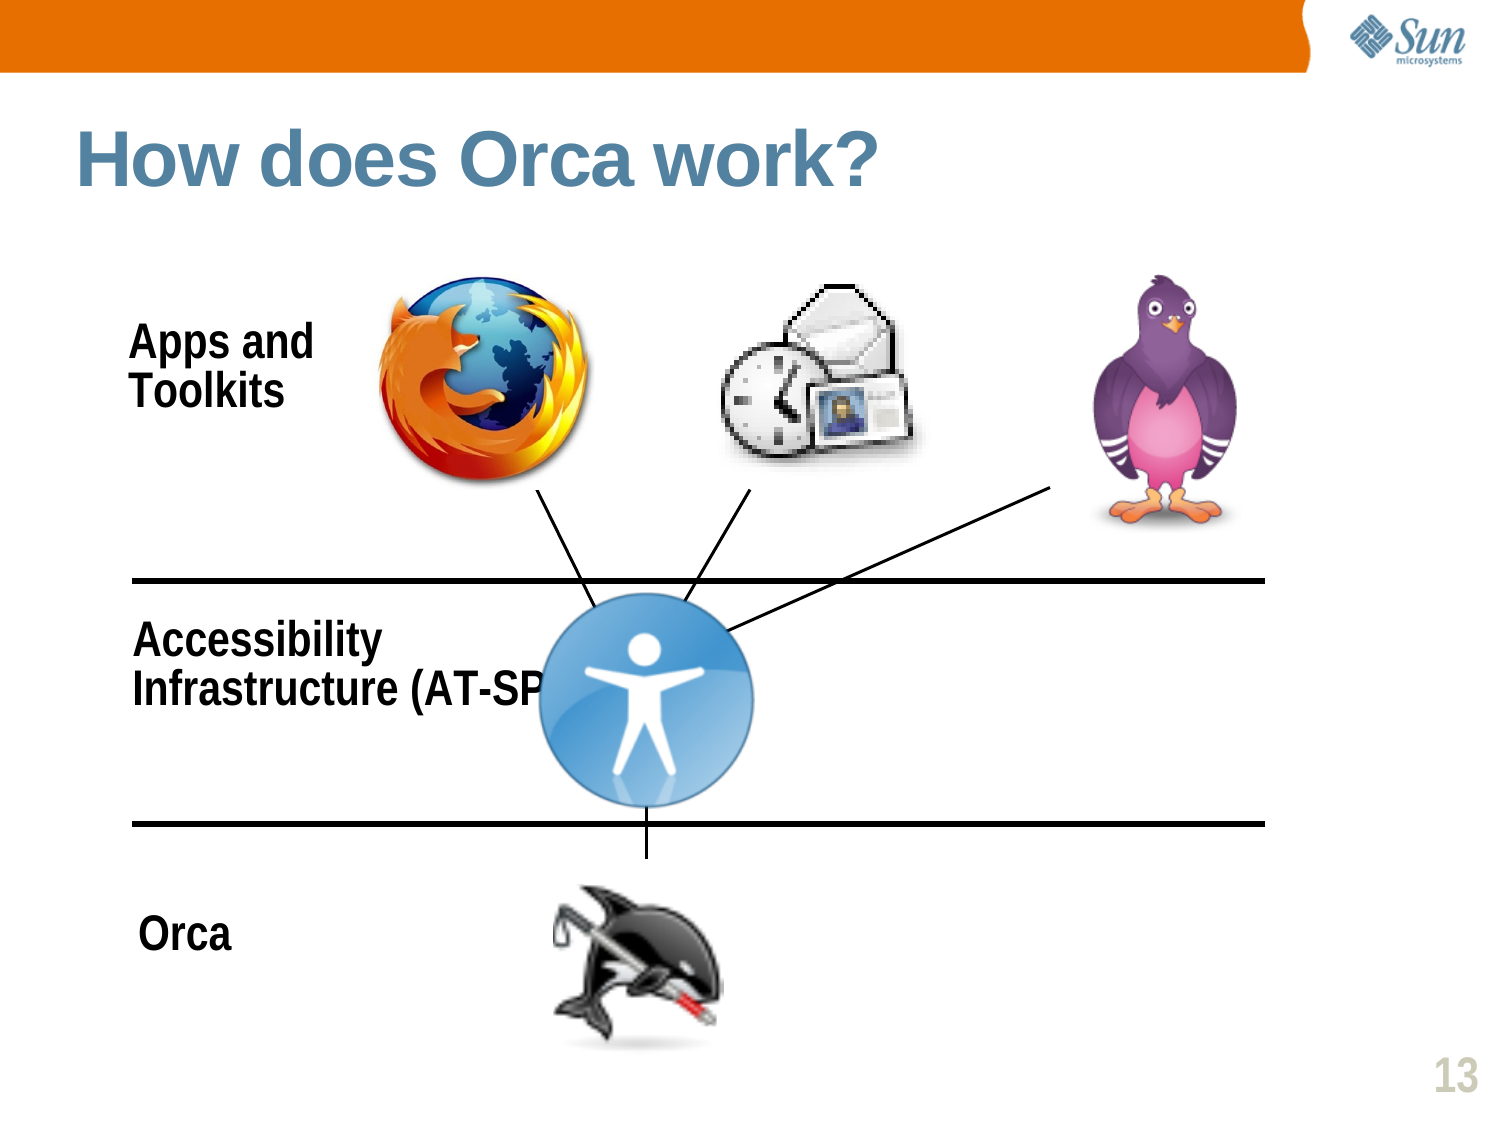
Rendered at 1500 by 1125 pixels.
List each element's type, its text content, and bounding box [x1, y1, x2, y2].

picture [1090, 274, 1241, 534]
text_box Accessibility Infrastructure (AT-SPI) [132, 617, 538, 775]
text_box Apps and Toolkits [128, 319, 354, 478]
picture [372, 274, 595, 490]
picture [0, 0, 1500, 75]
picture [553, 884, 724, 1055]
picture [538, 592, 755, 809]
picture [717, 276, 931, 490]
text_box Orca [138, 911, 401, 971]
title How does Orca work? [75, 122, 1438, 228]
